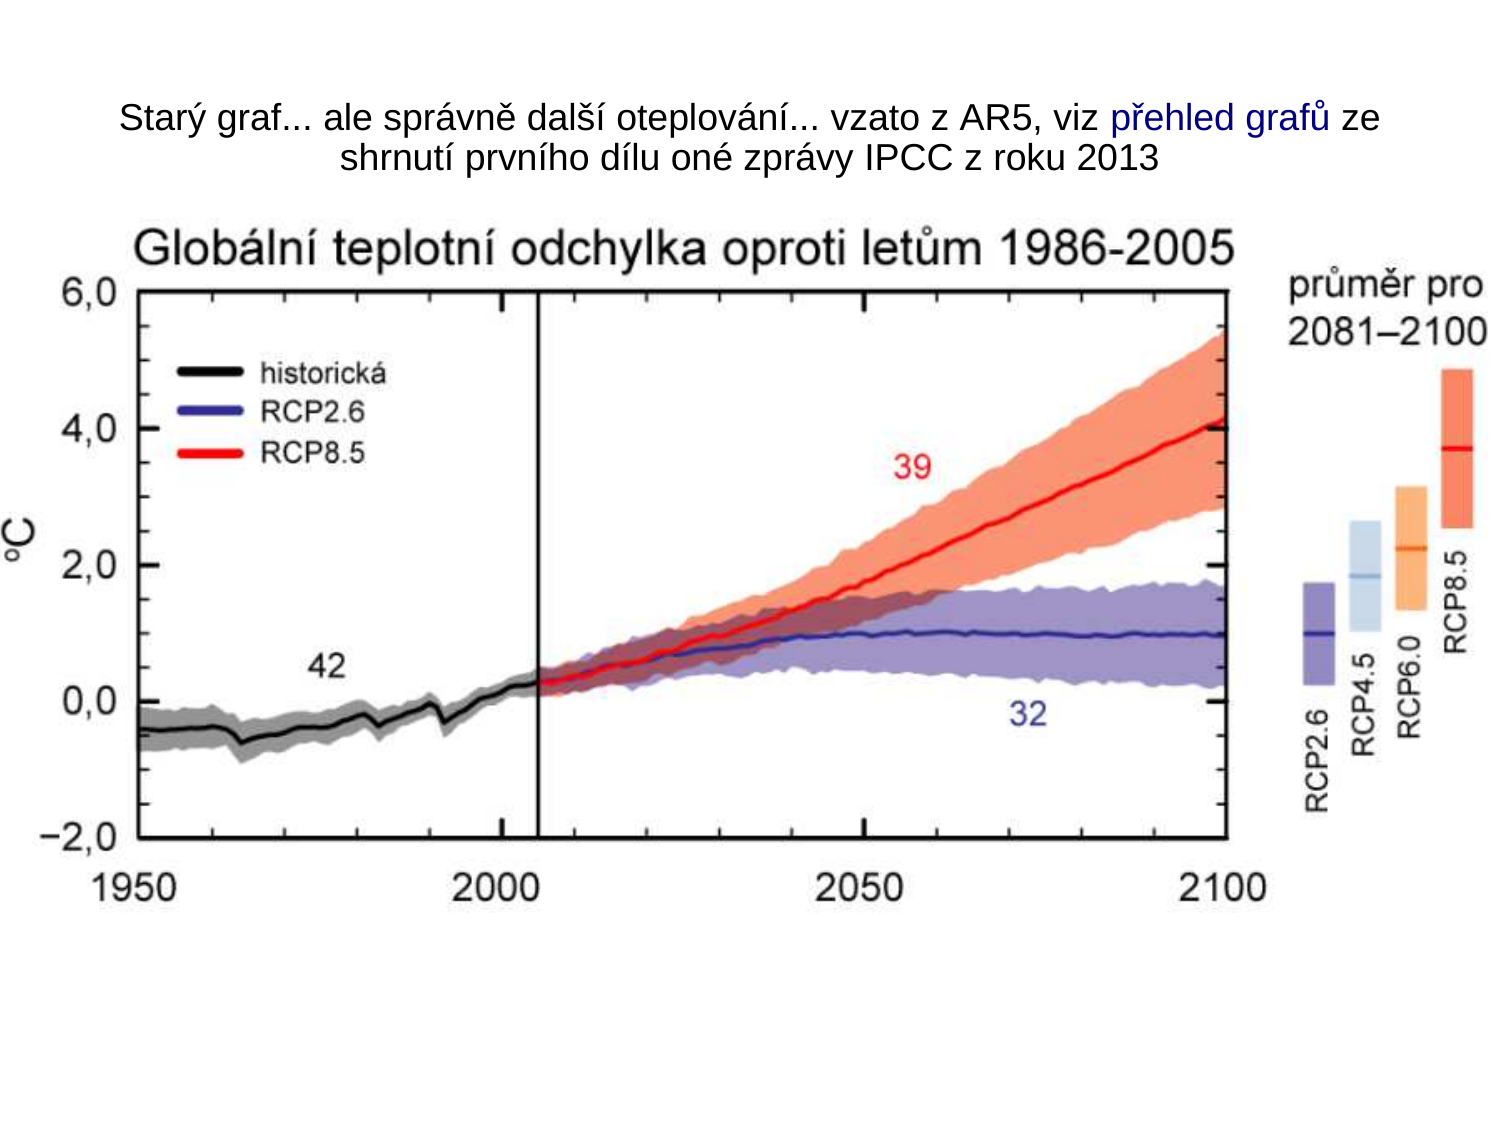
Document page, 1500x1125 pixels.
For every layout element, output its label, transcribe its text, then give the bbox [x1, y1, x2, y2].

picture [0, 218, 1493, 919]
title Starý graf... ale správně další oteplování... vzato z AR5, viz přehled grafů ze shrnutí prvního dílu oné zprávy IPCC z roku 2013 [75, 21, 1425, 257]
